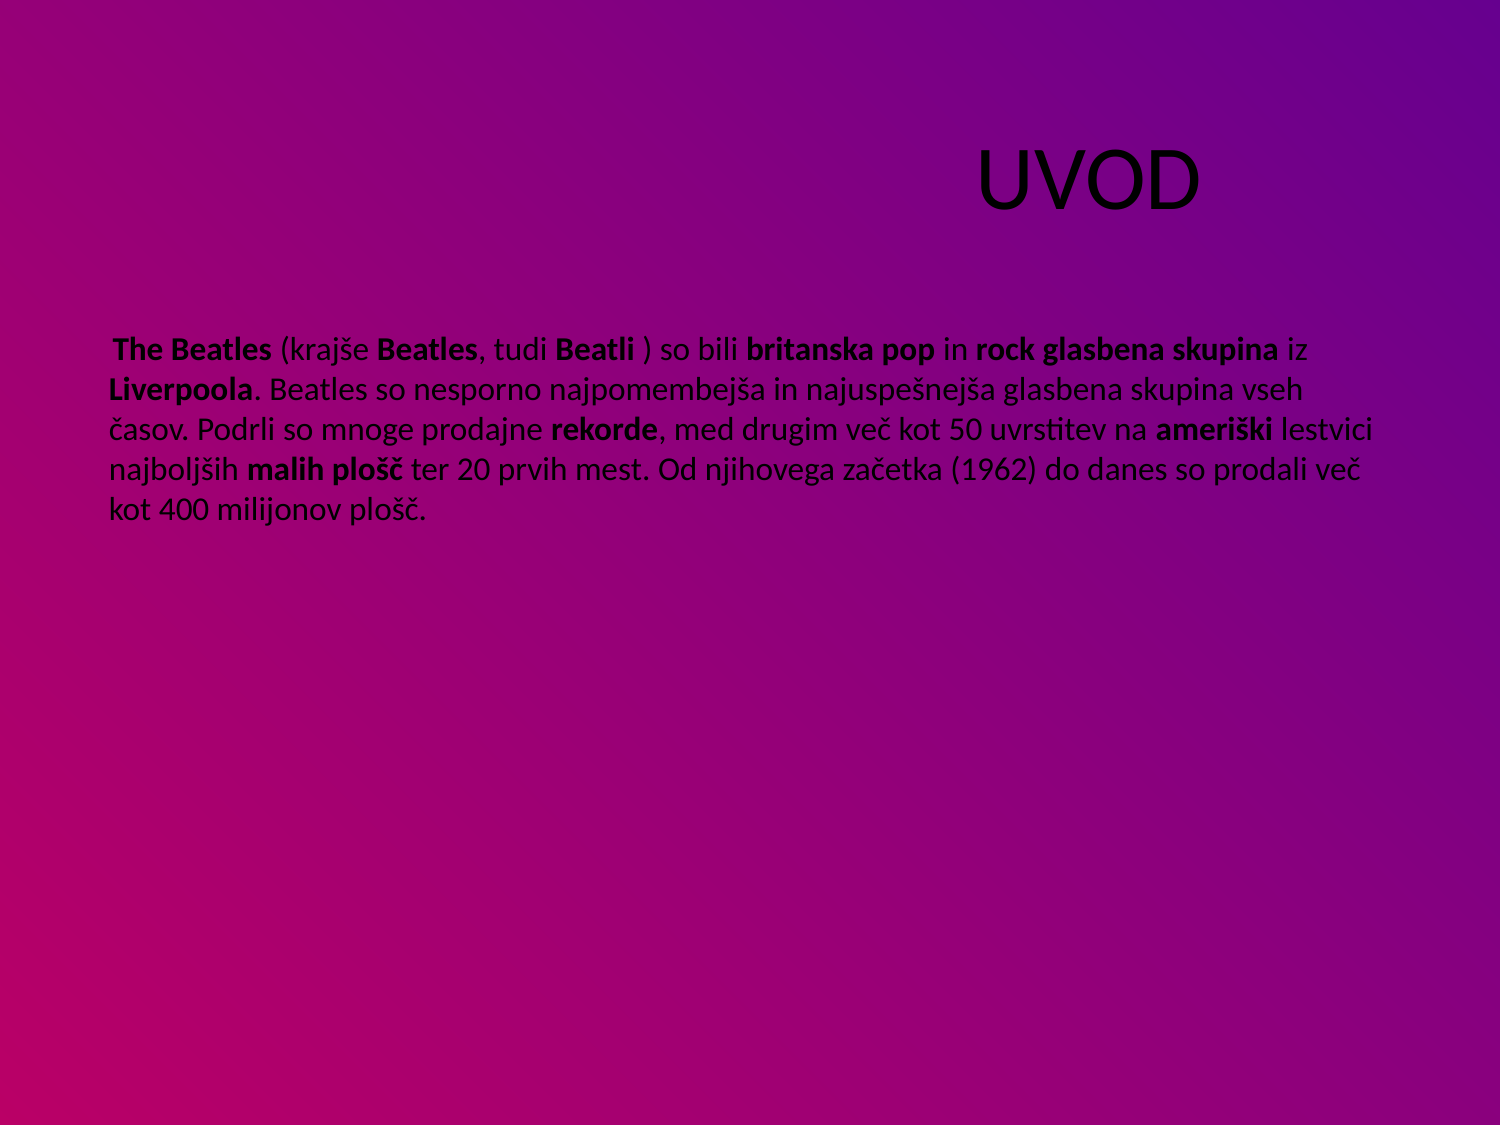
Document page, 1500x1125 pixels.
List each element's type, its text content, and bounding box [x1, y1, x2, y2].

list UVOD The Beatles (krajše Beatles, tudi Beatli ) so bili britanska pop in rock glasbena skupina iz Liverpoola. Beatles so nesporno najpomembejša in najuspešnejša glasbena skupina vseh časov. Podrli so mnoge prodajne rekorde, med drugim več kot 50 uvrstitev na ameriški lestvici najboljših malih plošč ter 20 prvih mest. Od njihovega začetka (1962) do danes so prodali več kot 400 milijonov plošč. [37, 0, 1400, 913]
